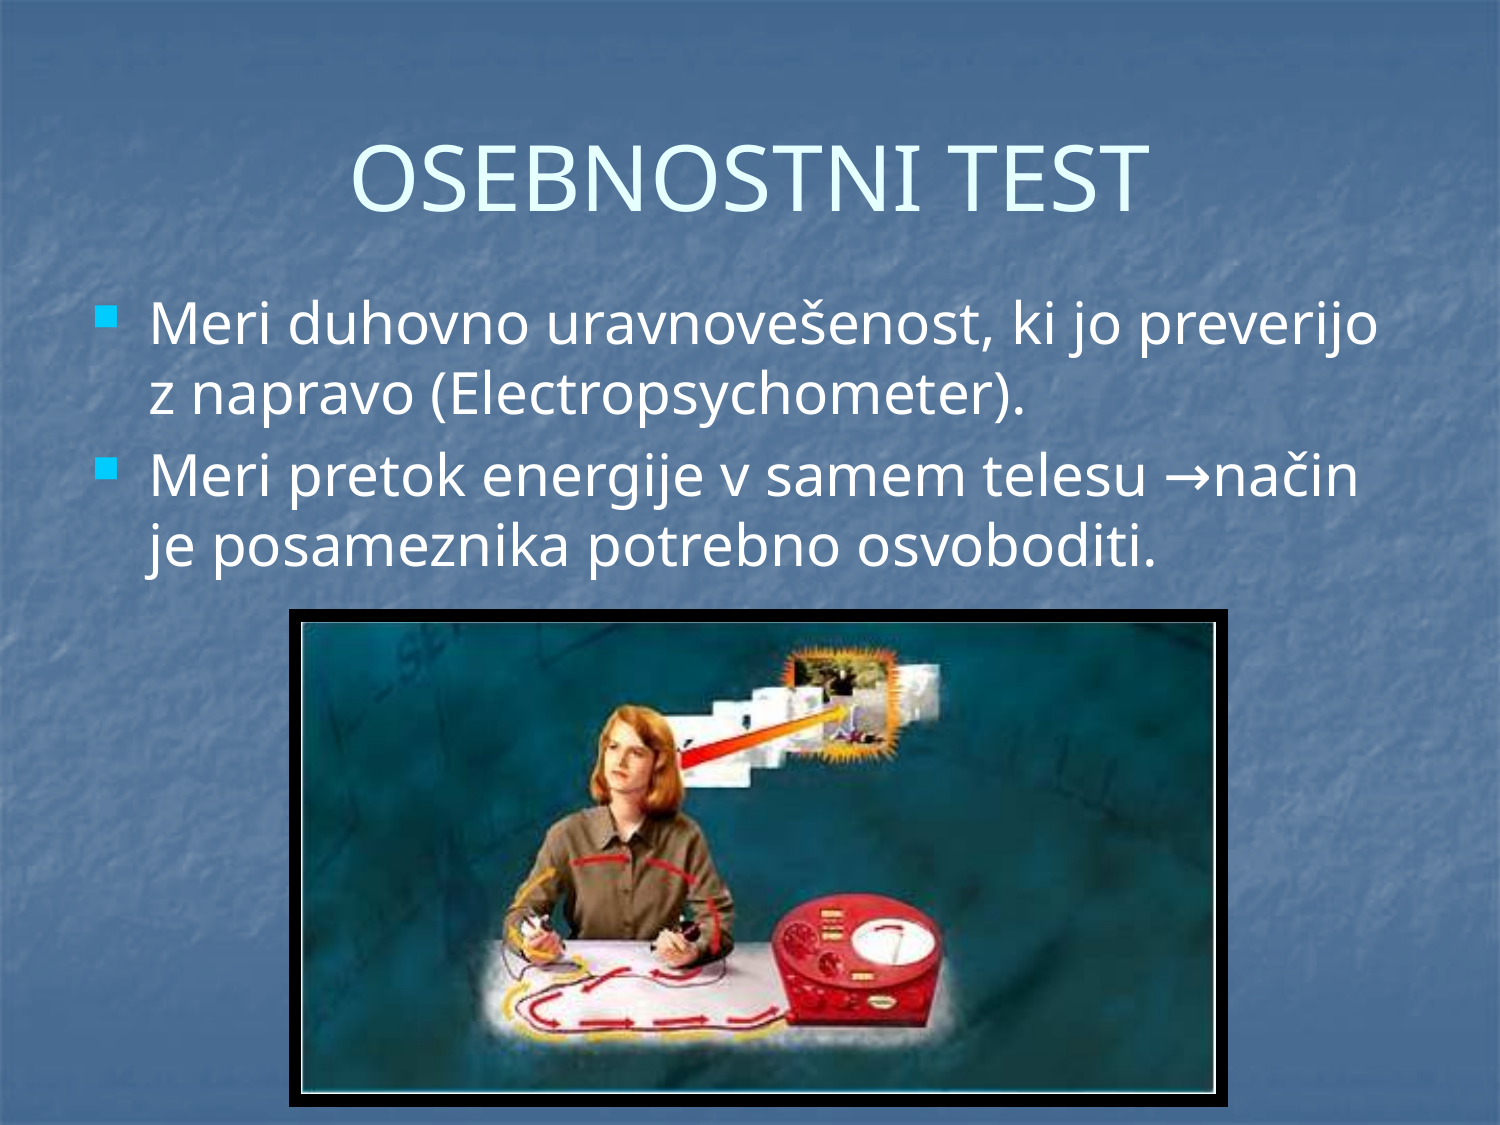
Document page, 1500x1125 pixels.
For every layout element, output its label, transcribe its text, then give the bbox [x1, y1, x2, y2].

picture [0, 0, 1500, 1125]
title OSEBNOSTNI TEST [75, 62, 1425, 288]
list Meri duhovno uravnovešenost, ki jo preverijo z napravo (Electropsychometer). Meri pretok energije v samem telesu →način je posameznika potrebno osvoboditi. [76, 278, 1427, 954]
